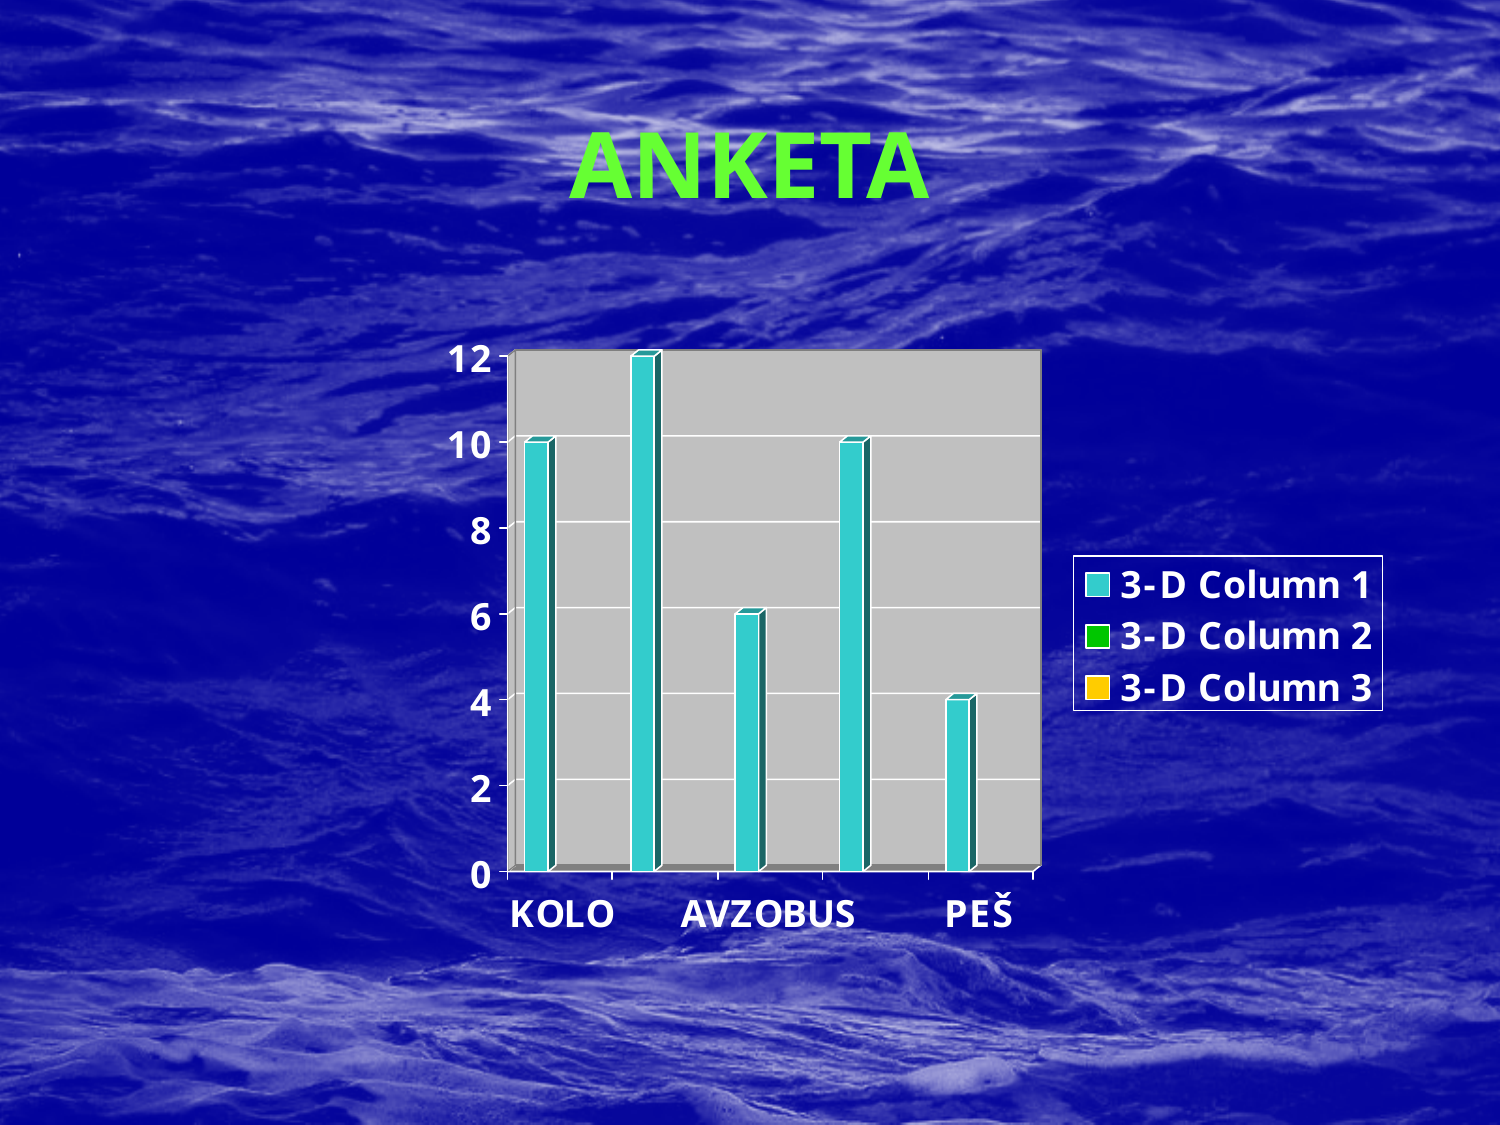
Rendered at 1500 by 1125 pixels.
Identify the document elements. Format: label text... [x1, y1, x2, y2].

picture [0, 0, 1500, 1125]
title ANKETA [75, 47, 1425, 275]
